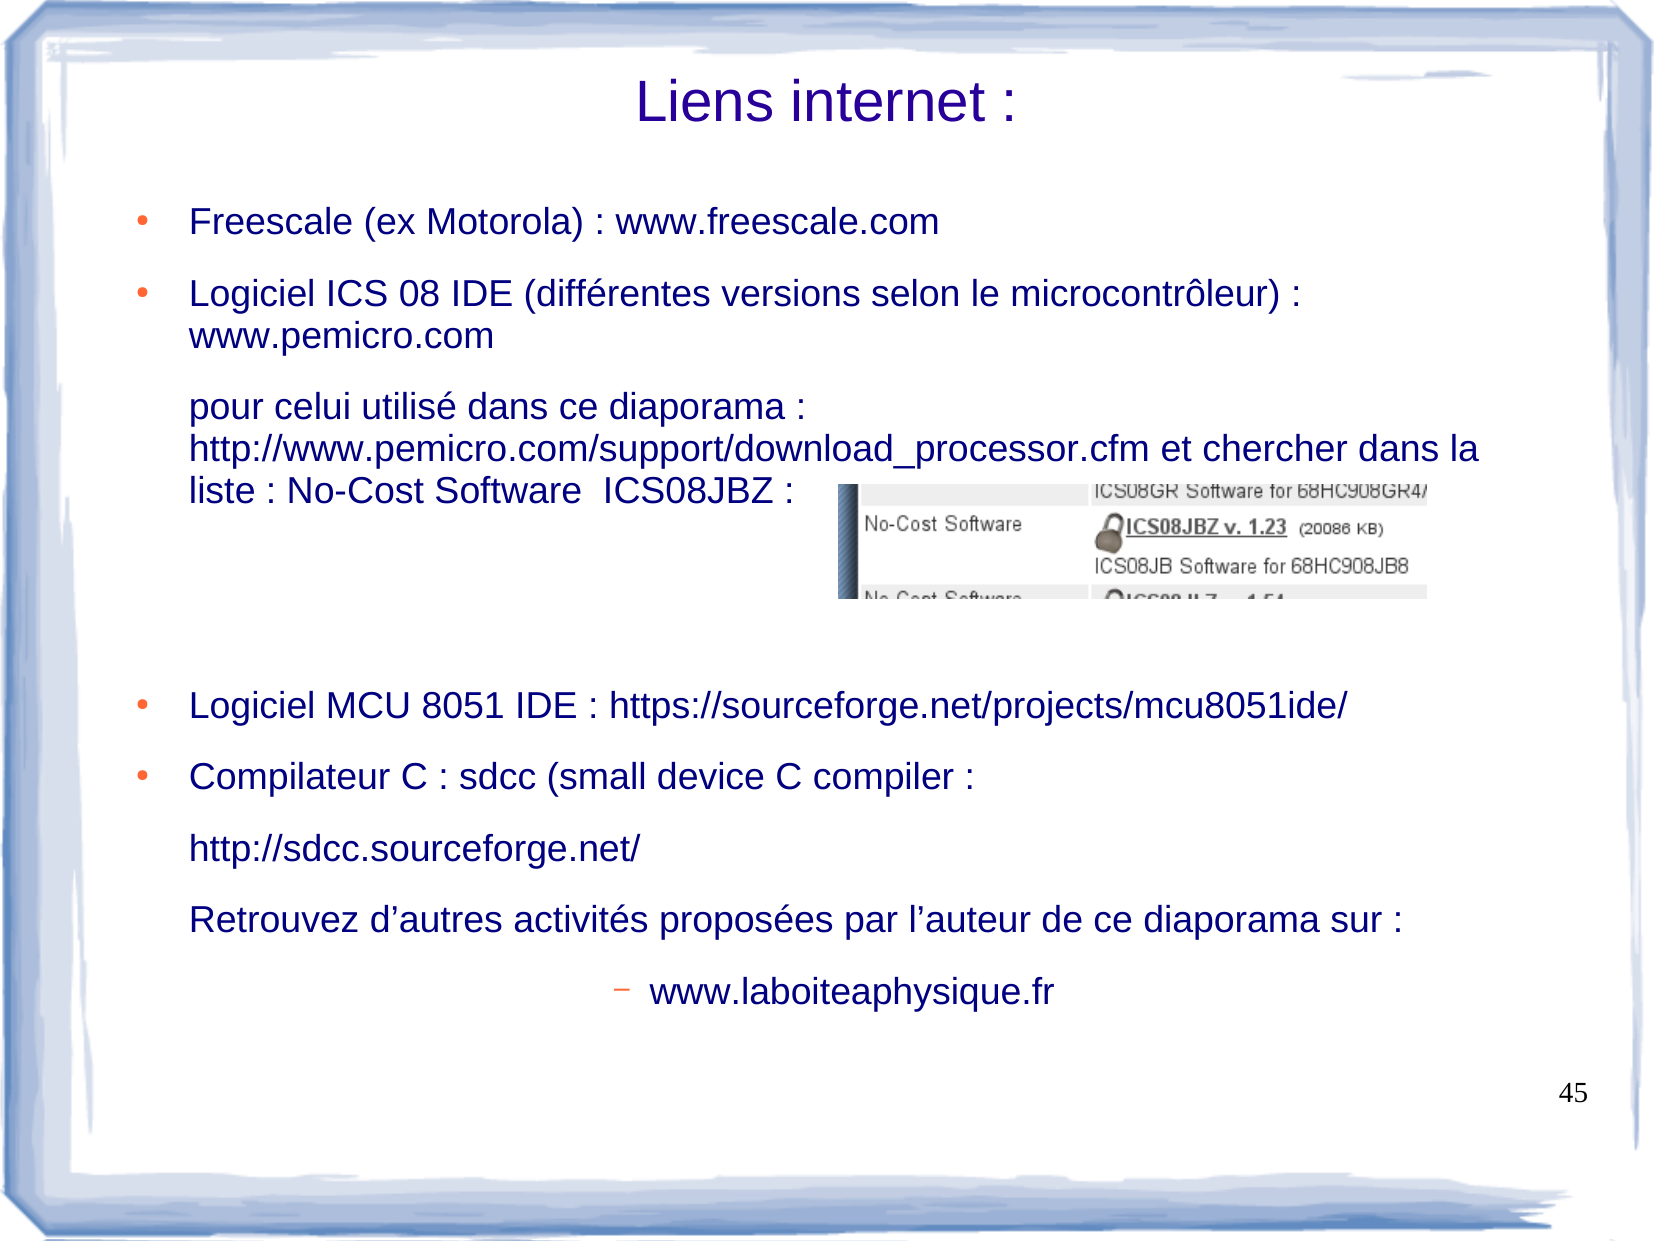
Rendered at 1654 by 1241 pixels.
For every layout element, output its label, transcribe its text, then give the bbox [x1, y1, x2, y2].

picture [0, 0, 1654, 1241]
list Freescale (ex Motorola) : www.freescale.com Logiciel ICS 08 IDE (différentes versions selon le microcontrôleur) : www.pemicro.com pour celui utilisé dans ce diaporama : http://www.pemicro.com/support/download_processor.cfm et chercher dans la liste : No-Cost Software ICS08JBZ : Logiciel MCU 8051 IDE : https://sourceforge.net/projects/mcu8051ide/ Compilateur C : sdcc (small device C compiler : http://sdcc.sourceforge.net/ Retrouvez d’autres activités proposées par l’auteur de ce diaporama sur : www.laboiteaphysique.fr [118, 200, 1571, 1144]
title Liens internet : [82, 49, 1571, 154]
